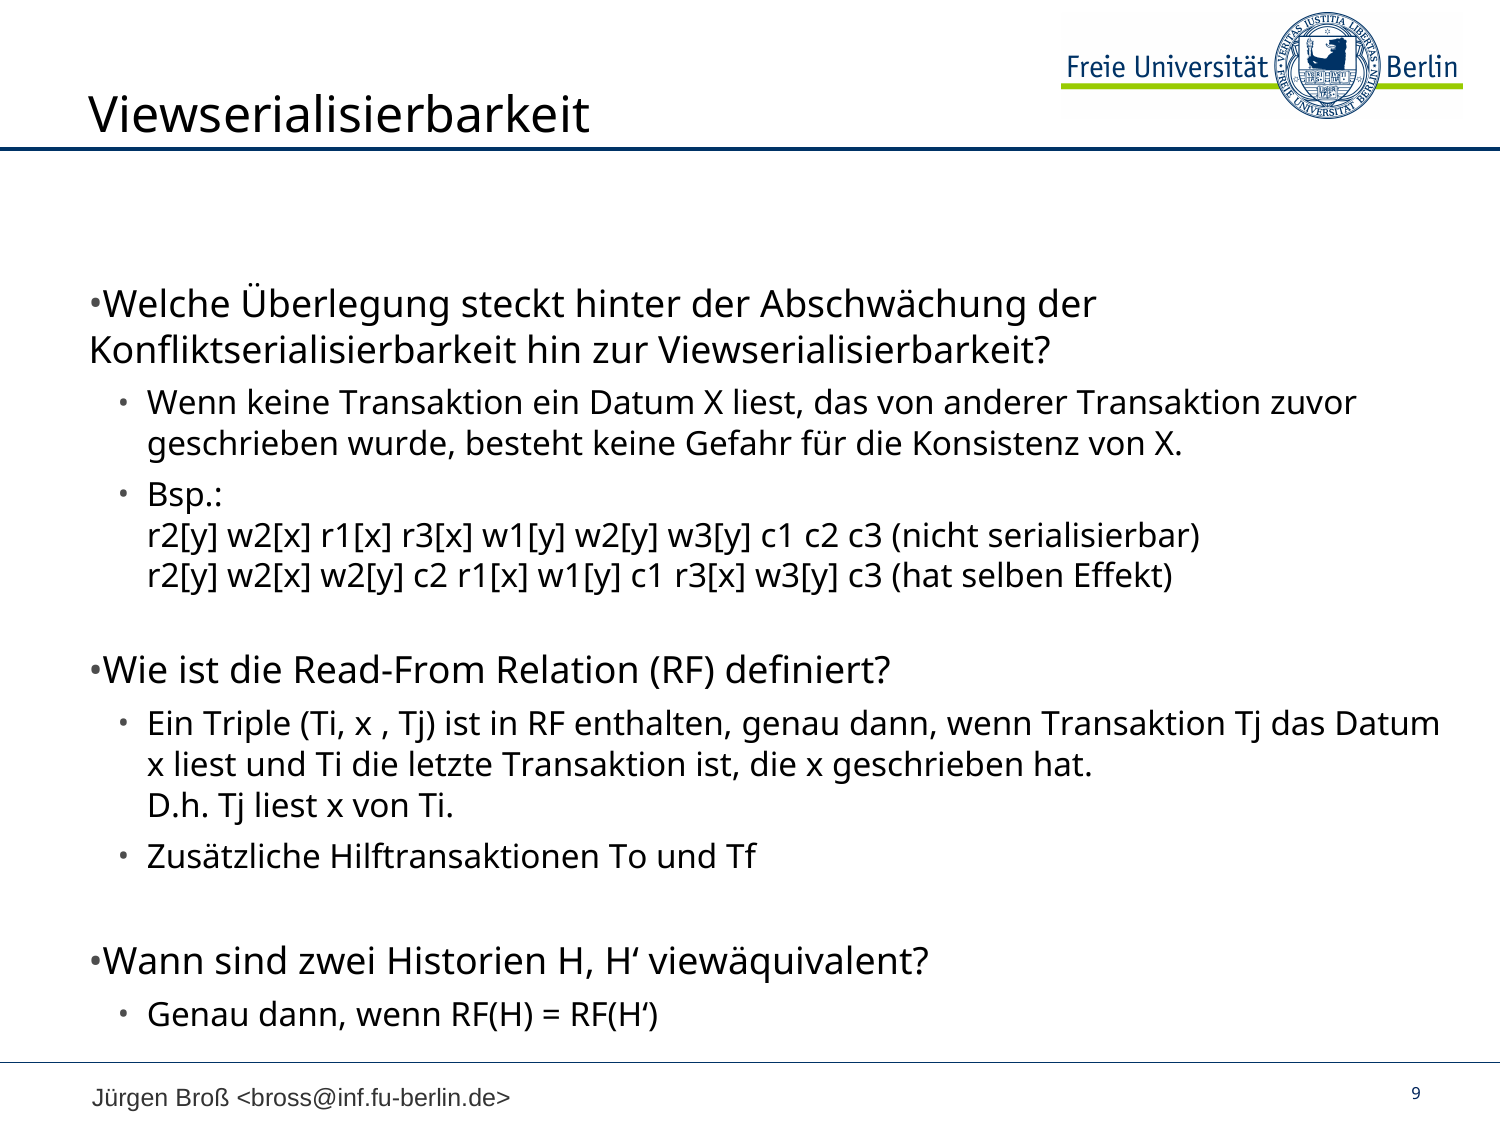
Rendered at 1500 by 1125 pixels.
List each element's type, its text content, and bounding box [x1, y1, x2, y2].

title Viewserialisierbarkeit [88, 87, 1275, 143]
list Welche Überlegung steckt hinter der Abschwächung der Konfliktserialisierbarkeit hin zur Viewserialisierbarkeit? Wenn keine Transaktion ein Datum X liest, das von anderer Transaktion zuvor geschrieben wurde, besteht keine Gefahr für die Konsistenz von X. Bsp.: r2[y] w2[x] r1[x] r3[x] w1[y] w2[y] w3[y] c1 c2 c3 (nicht serialisierbar) r2[y] w2[x] w2[y] c2 r1[x] w1[y] c1 r3[x] w3[y] c3 (hat selben Effekt) Wie ist die Read-From Relation (RF) definiert? Ein Triple (Ti, x , Tj) ist in RF enthalten, genau dann, wenn Transaktion Tj das Datum x liest und Ti die letzte Transaktion ist, die x geschrieben hat. D.h. Tj liest x von Ti. Zusätzliche Hilftransaktionen To und Tf Wann sind zwei Historien H, H‘ viewäquivalent? Genau dann, wenn RF(H) = RF(H‘) [88, 278, 1459, 1037]
picture [1061, 12, 1463, 119]
